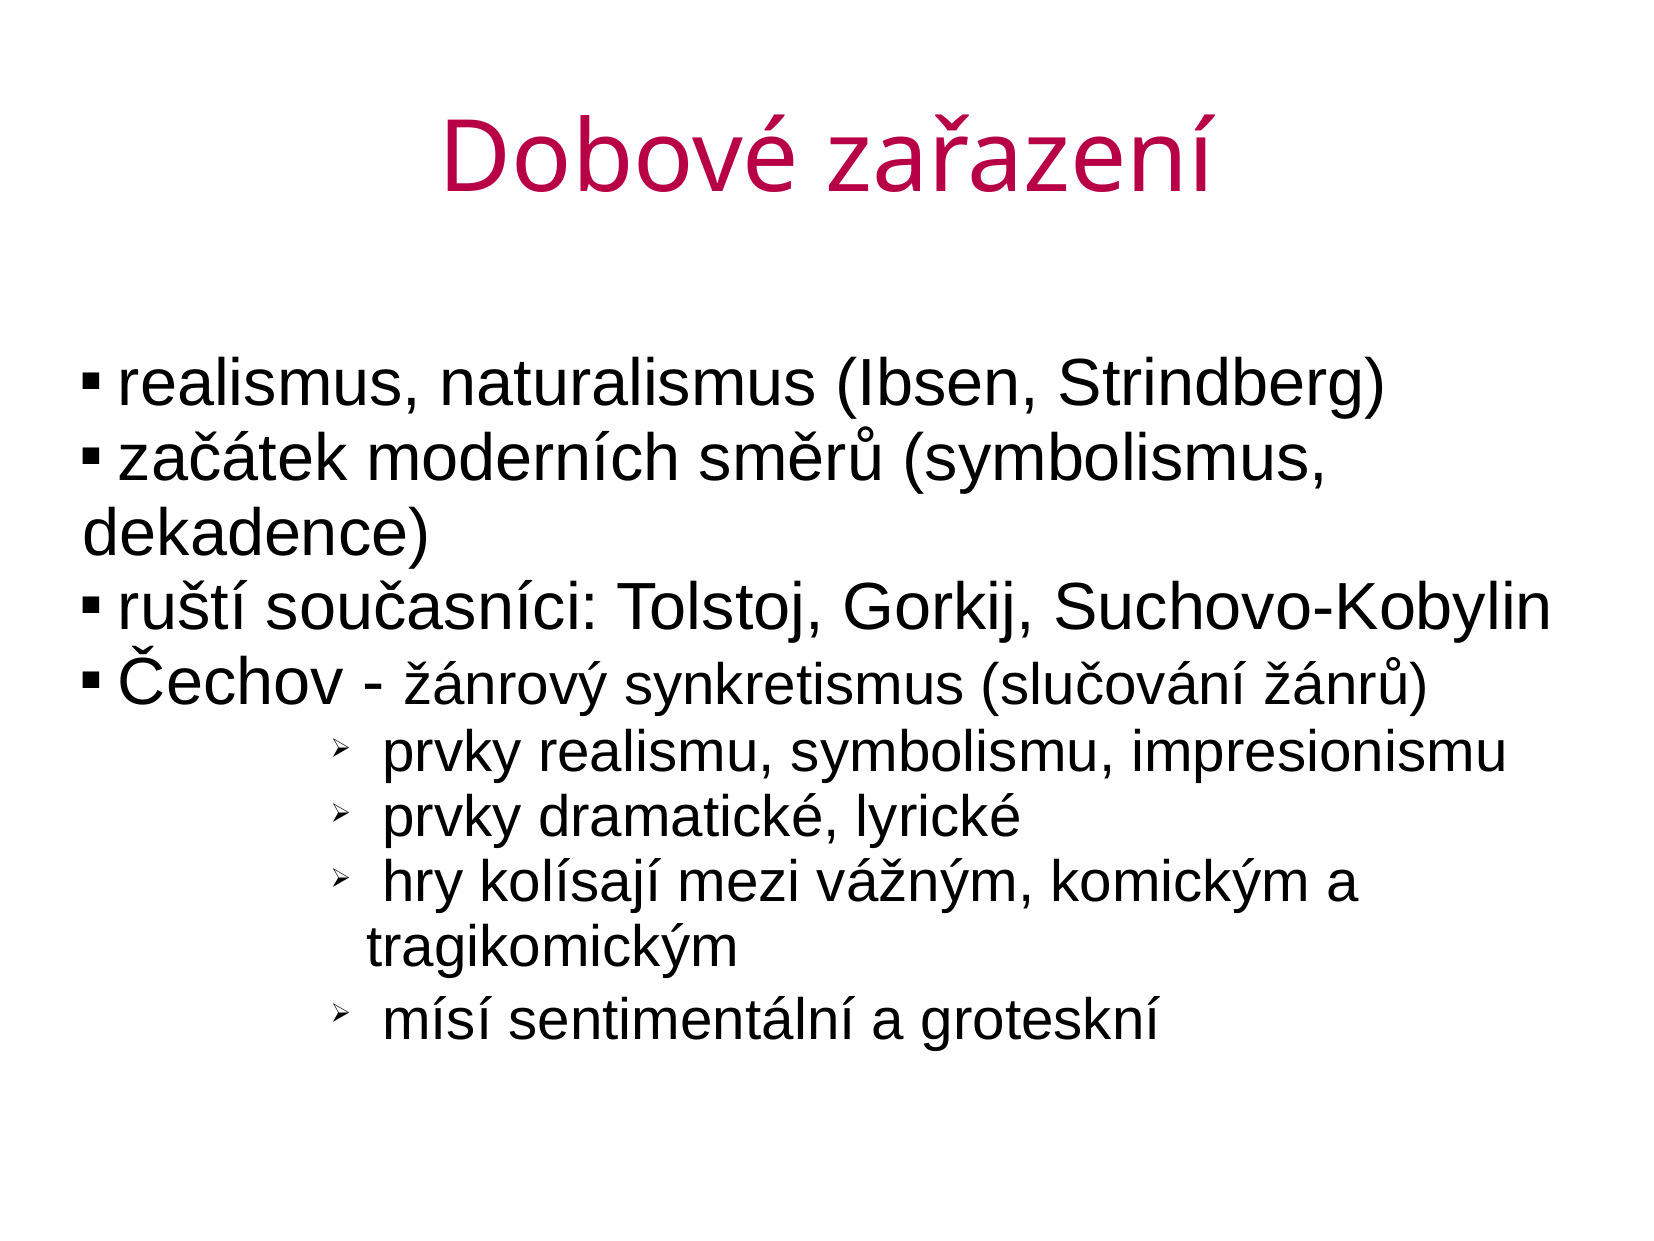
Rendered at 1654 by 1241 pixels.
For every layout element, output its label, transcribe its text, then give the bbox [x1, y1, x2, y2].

subtitle realismus, naturalismus (Ibsen, Strindberg) začátek moderních směrů (symbolismus, dekadence) ruští současníci: Tolstoj, Gorkij, Suchovo-Kobylin Čechov - žánrový synkretismus (slučování žánrů) prvky realismu, symbolismu, impresionismu prvky dramatické, lyrické hry kolísají mezi vážným, komickým a tragikomickým mísí sentimentální a groteskní [82, 290, 1571, 1109]
title Dobové zařazení [82, 49, 1571, 257]
